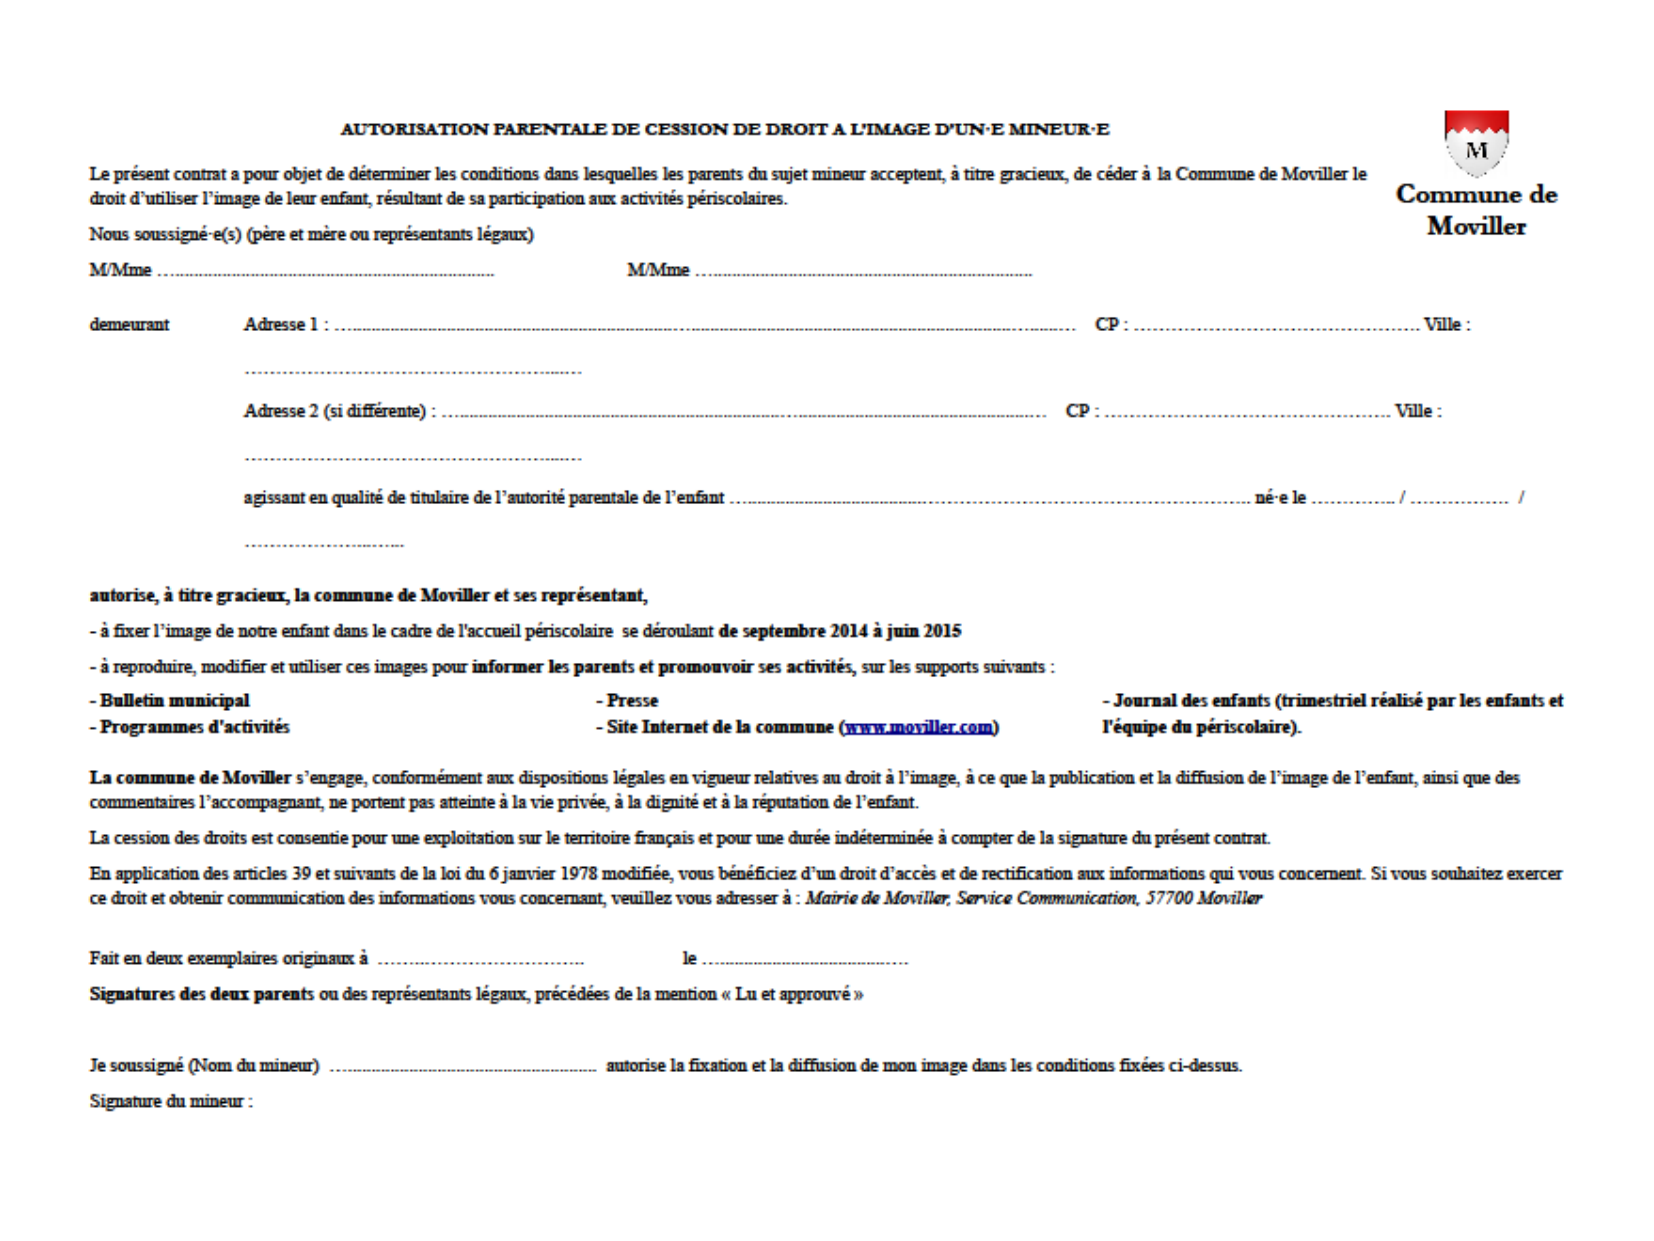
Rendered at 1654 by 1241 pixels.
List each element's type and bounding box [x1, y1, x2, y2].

chart [42, 47, 1626, 1166]
